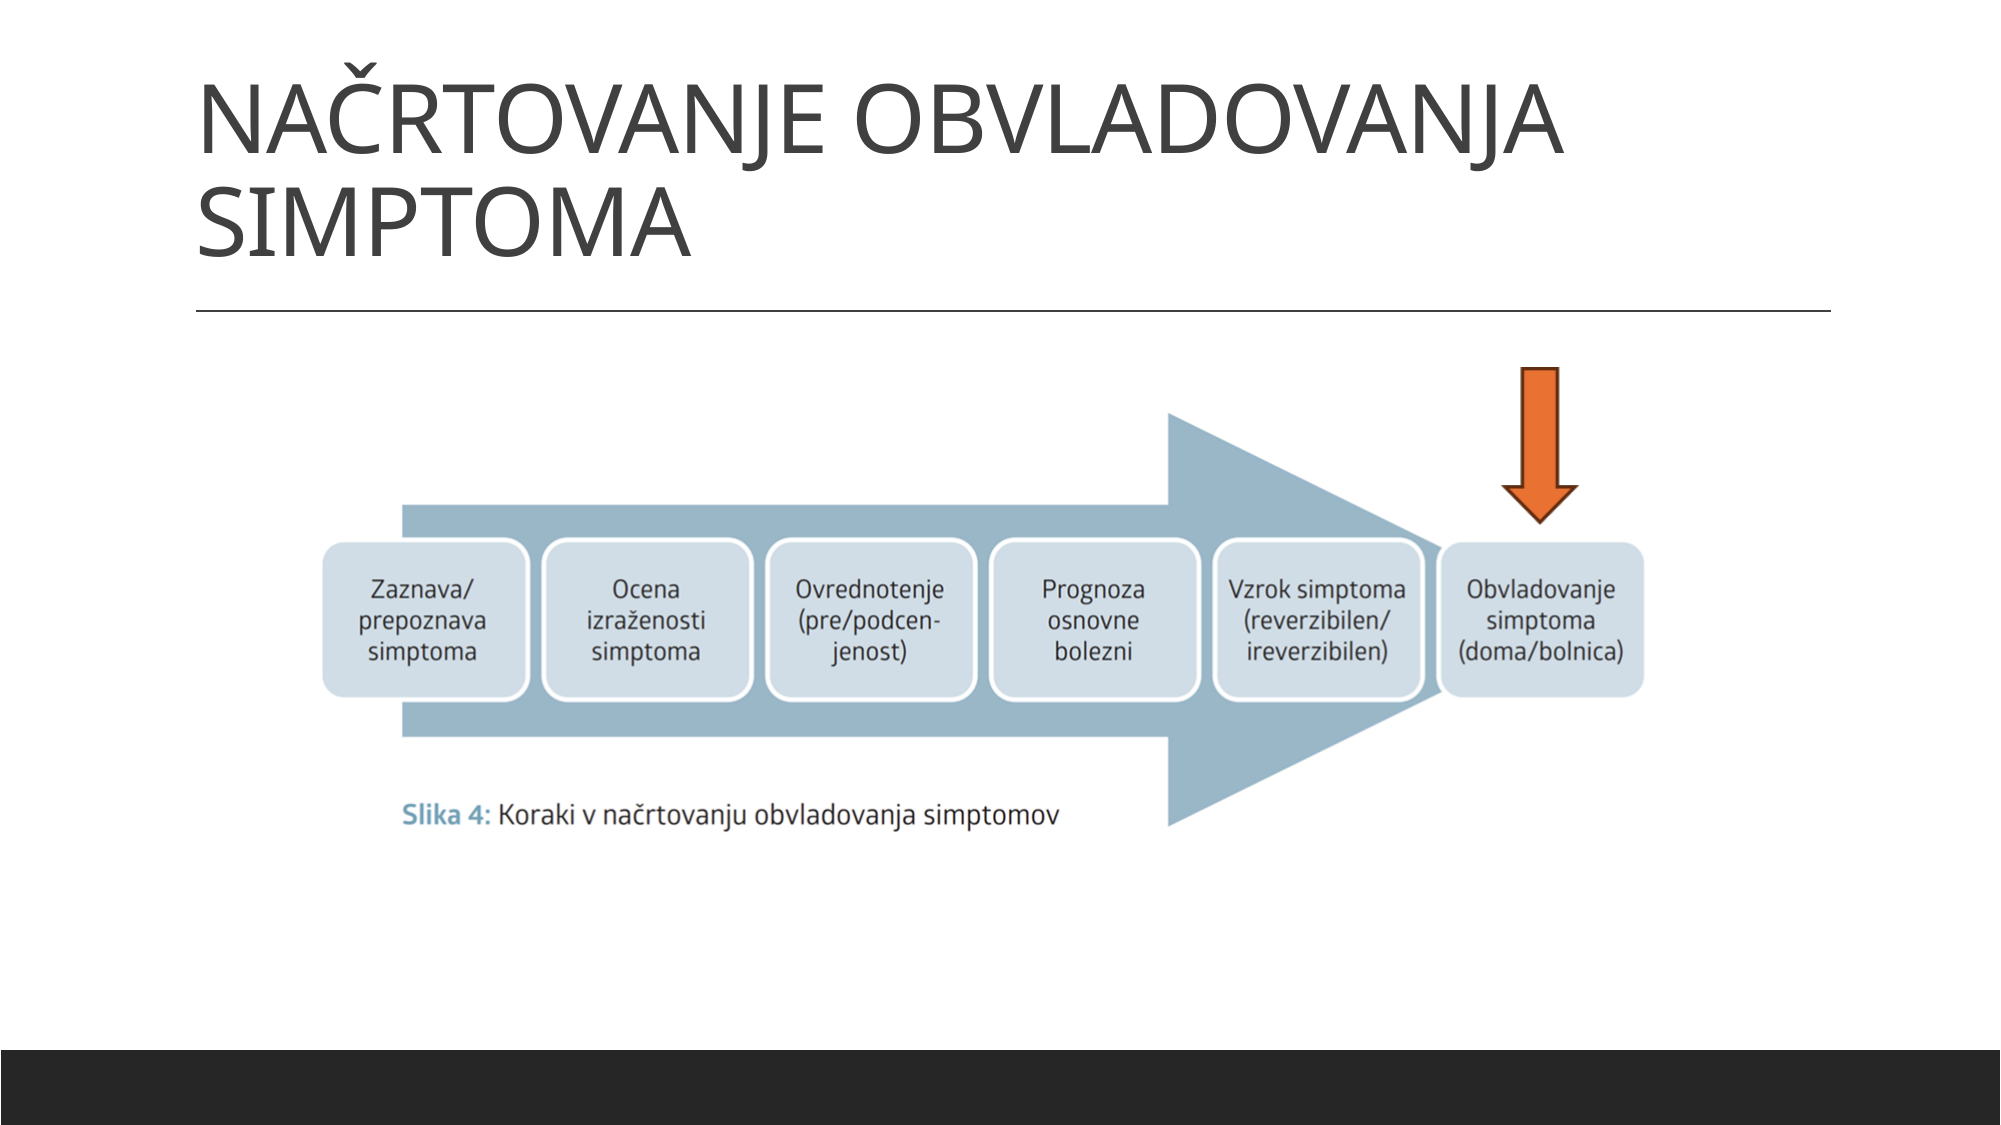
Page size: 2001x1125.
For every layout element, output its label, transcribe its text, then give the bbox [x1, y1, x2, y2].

picture [190, 367, 1820, 916]
title NAČRTOVANJE OBVLADOVANJA SIMPTOMA [180, 47, 1831, 286]
